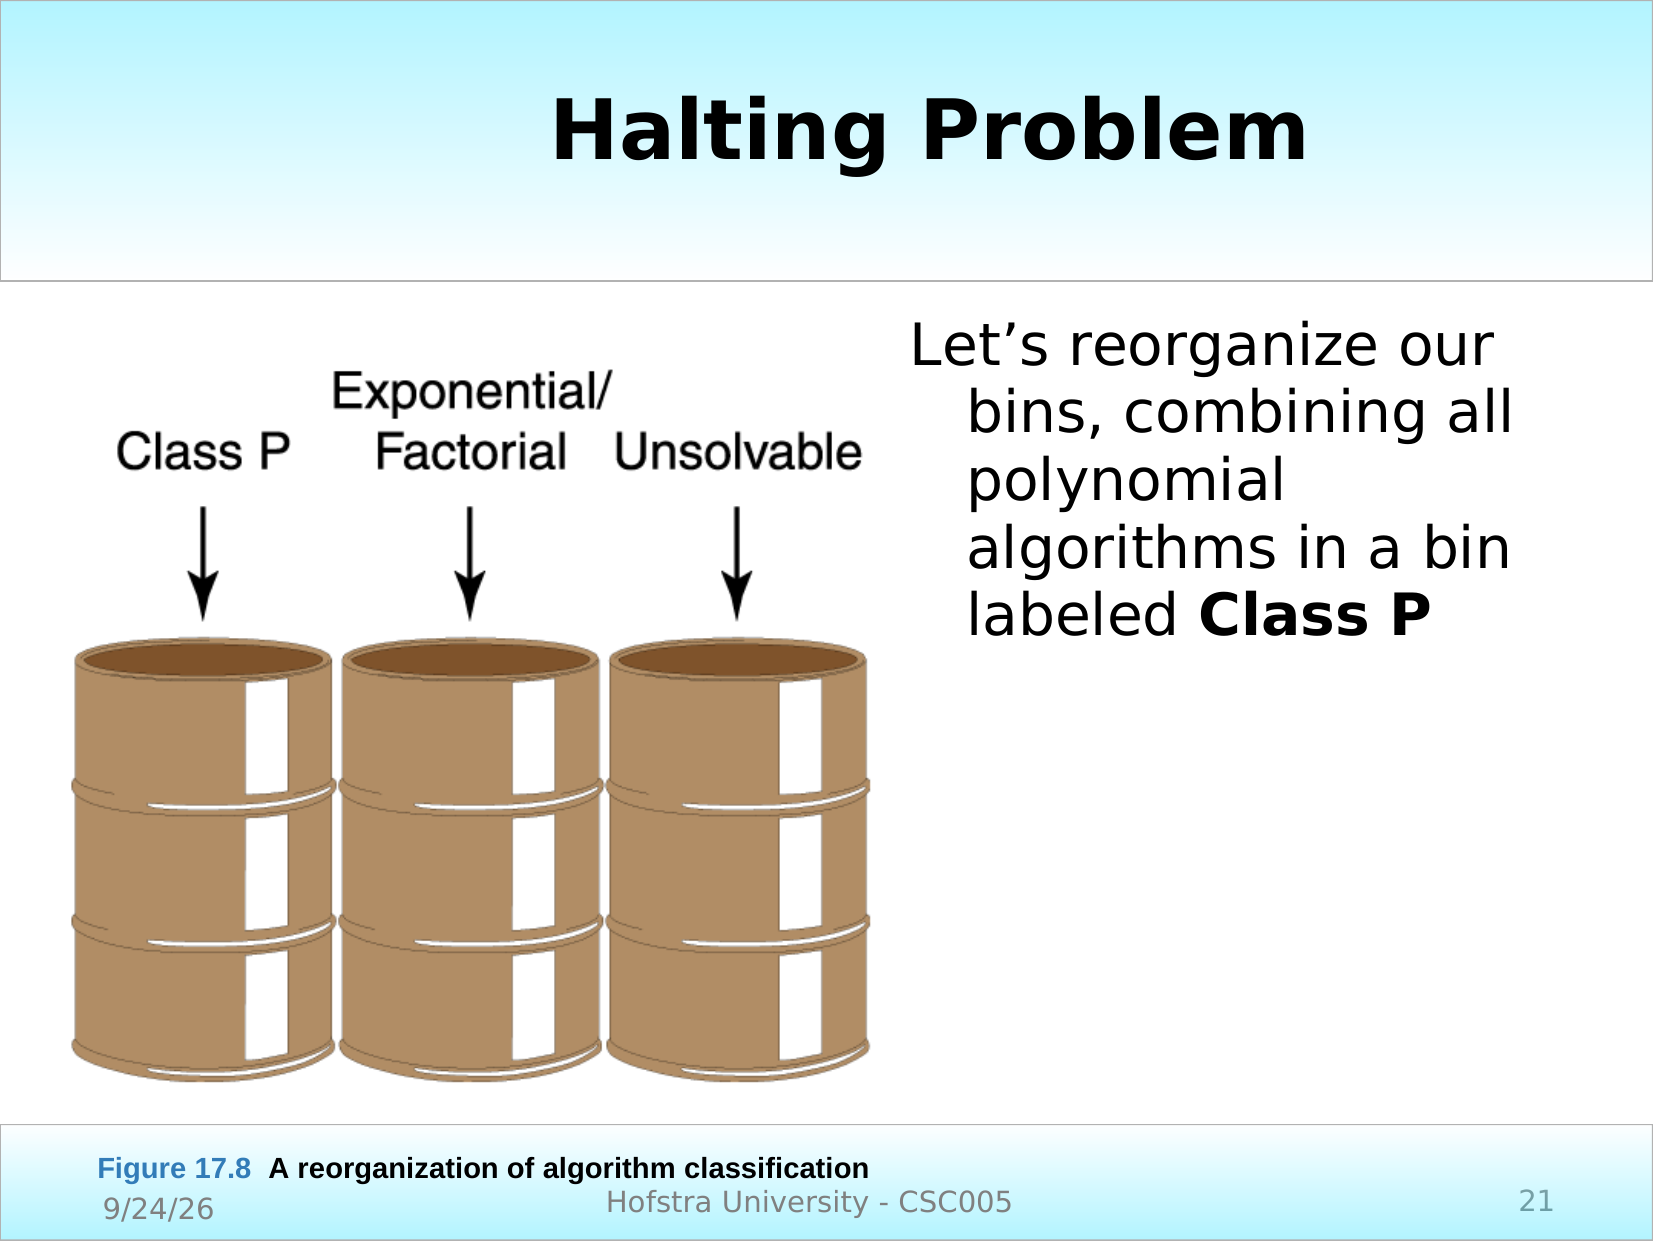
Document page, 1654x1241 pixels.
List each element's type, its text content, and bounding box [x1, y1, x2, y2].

title Halting Problem [247, 27, 1612, 235]
list Let’s reorganize our bins, combining all polynomial algorithms in a bin labeled Class P [895, 303, 1571, 1131]
text_box Figure 17.8 A reorganization of algorithm classification [82, 1143, 1089, 1193]
picture [41, 330, 895, 1113]
